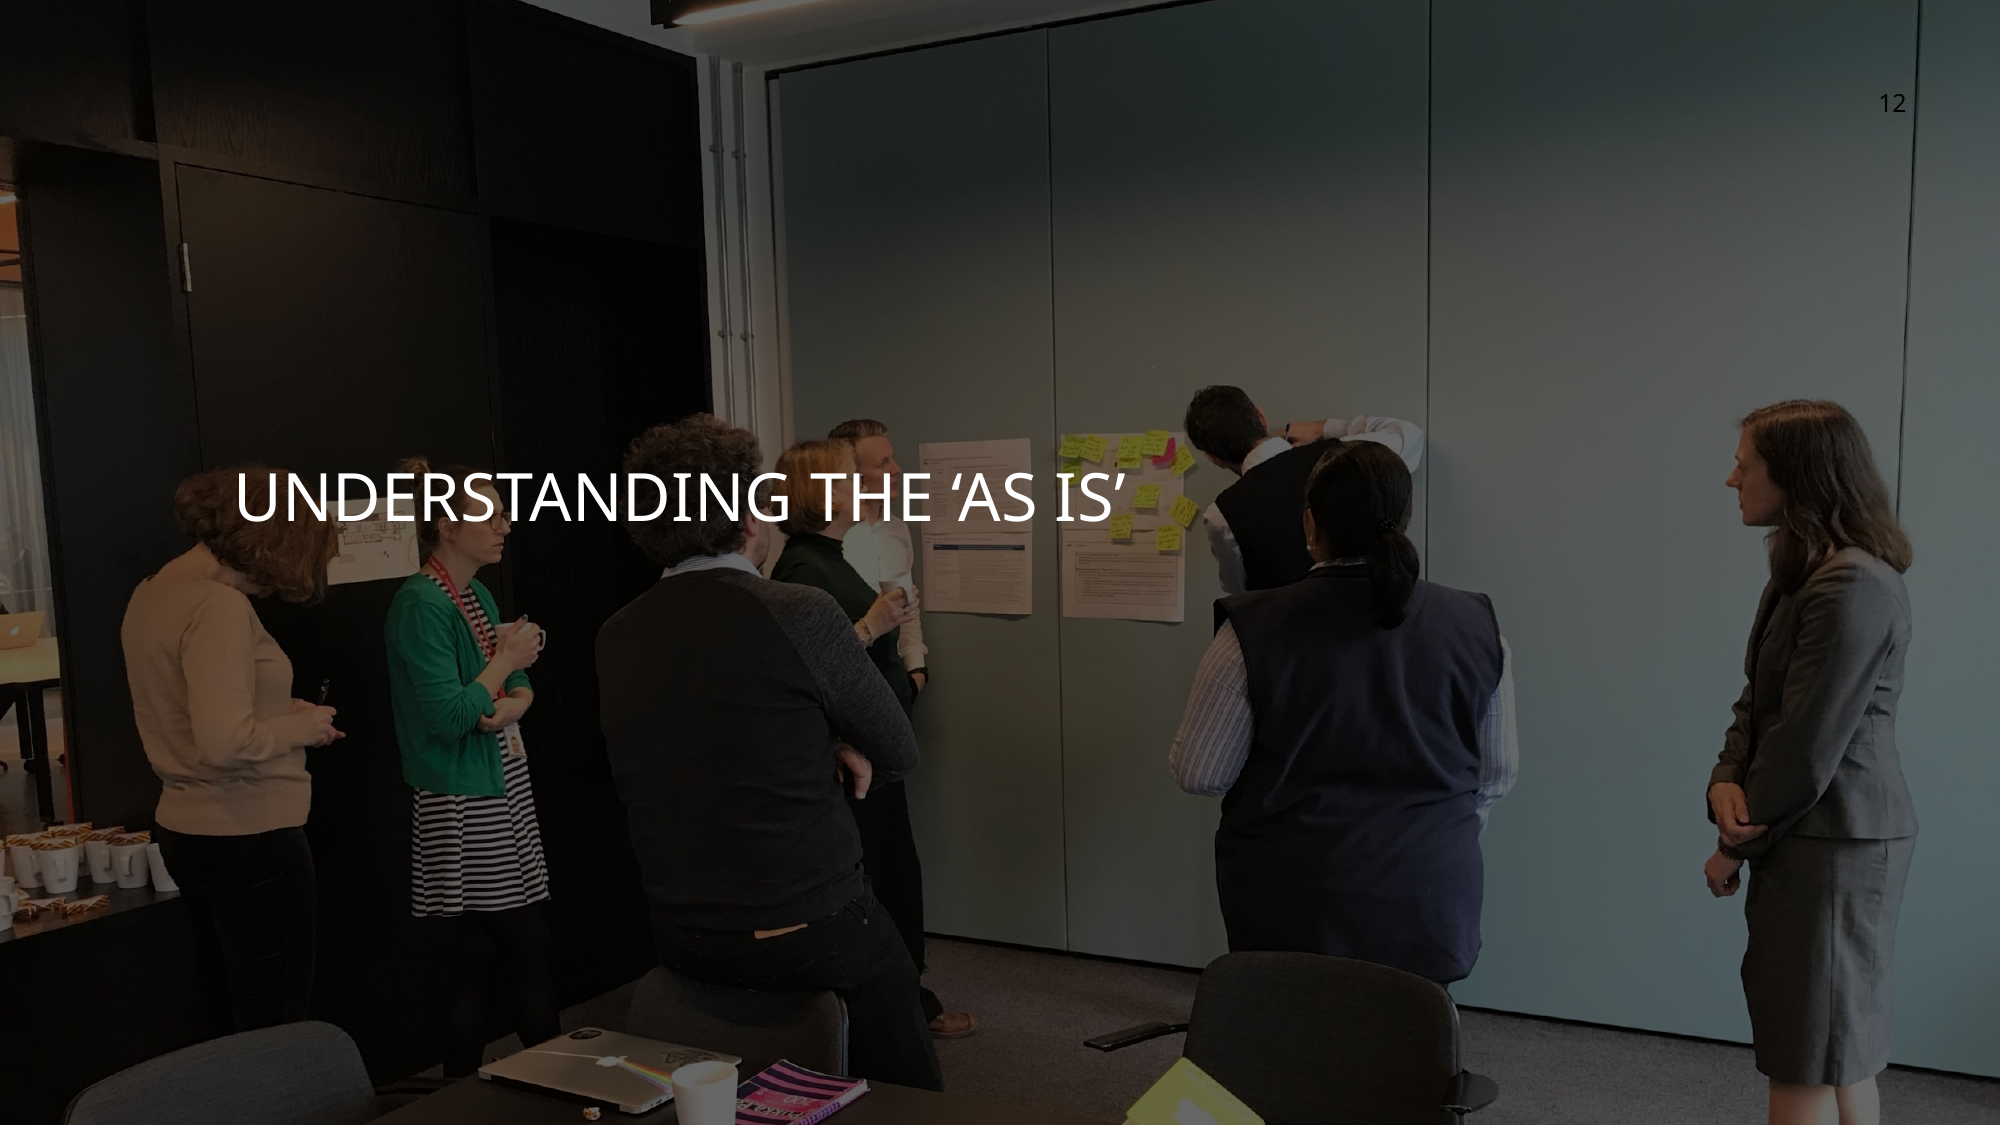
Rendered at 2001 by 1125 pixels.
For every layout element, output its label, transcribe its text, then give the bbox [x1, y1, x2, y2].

slide_number <number> [1850, 87, 1907, 148]
text_box UNDERSTANDING THE ‘AS IS’ [233, 454, 1830, 567]
text_box [0, 0, 2000, 1125]
